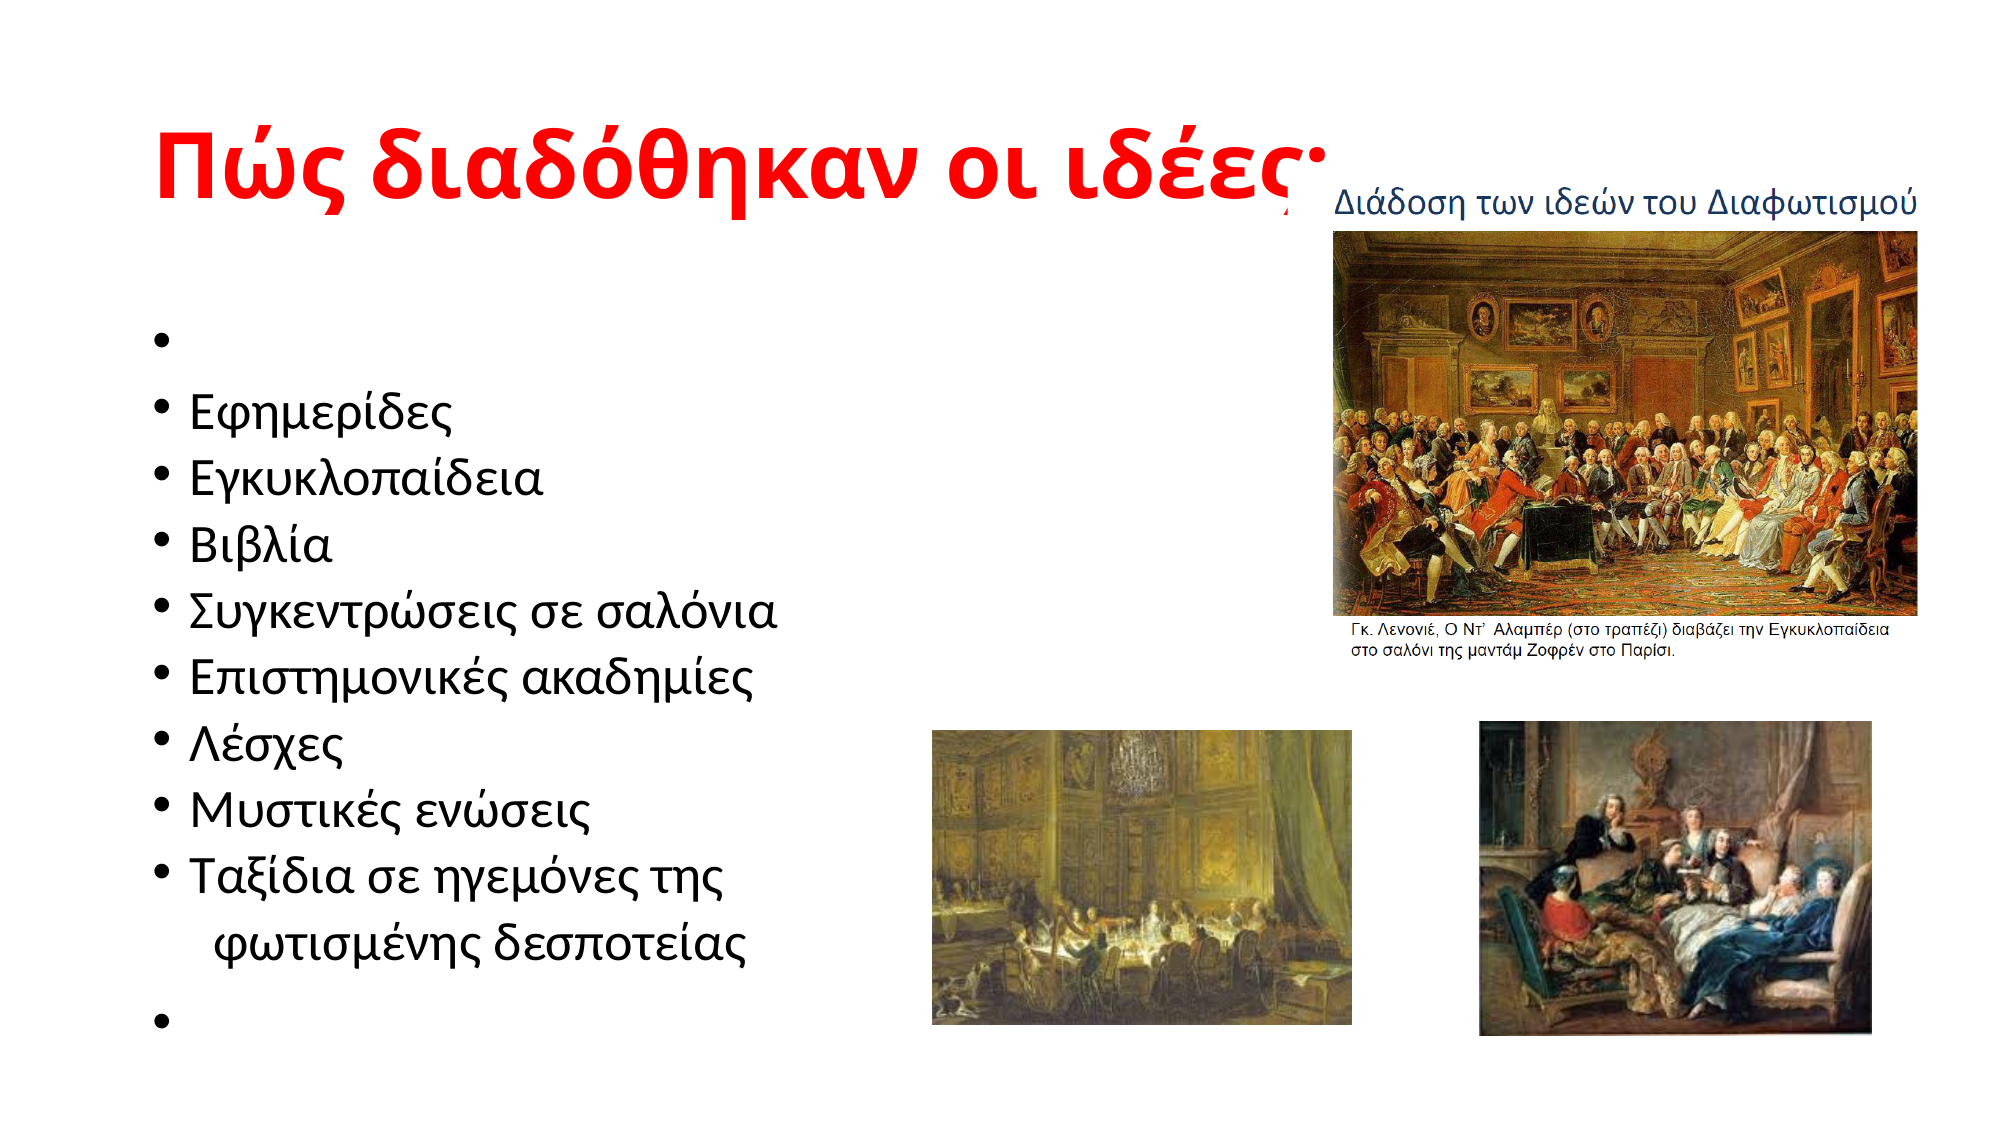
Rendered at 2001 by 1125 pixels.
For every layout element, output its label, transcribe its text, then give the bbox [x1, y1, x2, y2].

picture [1479, 721, 1872, 1036]
picture [1287, 168, 1974, 683]
list Εφημερίδες Εγκυκλοπαίδεια Βιβλία Συγκεντρώσεις σε σαλόνια Επιστημονικές ακαδημίες Λέσχες Μυστικές ενώσεις Ταξίδια σε ηγεμόνες της φωτισμένης δεσποτείας [137, 299, 1863, 1014]
picture [932, 730, 1352, 1025]
title Πώς διαδόθηκαν οι ιδέες; [137, 59, 1863, 278]
